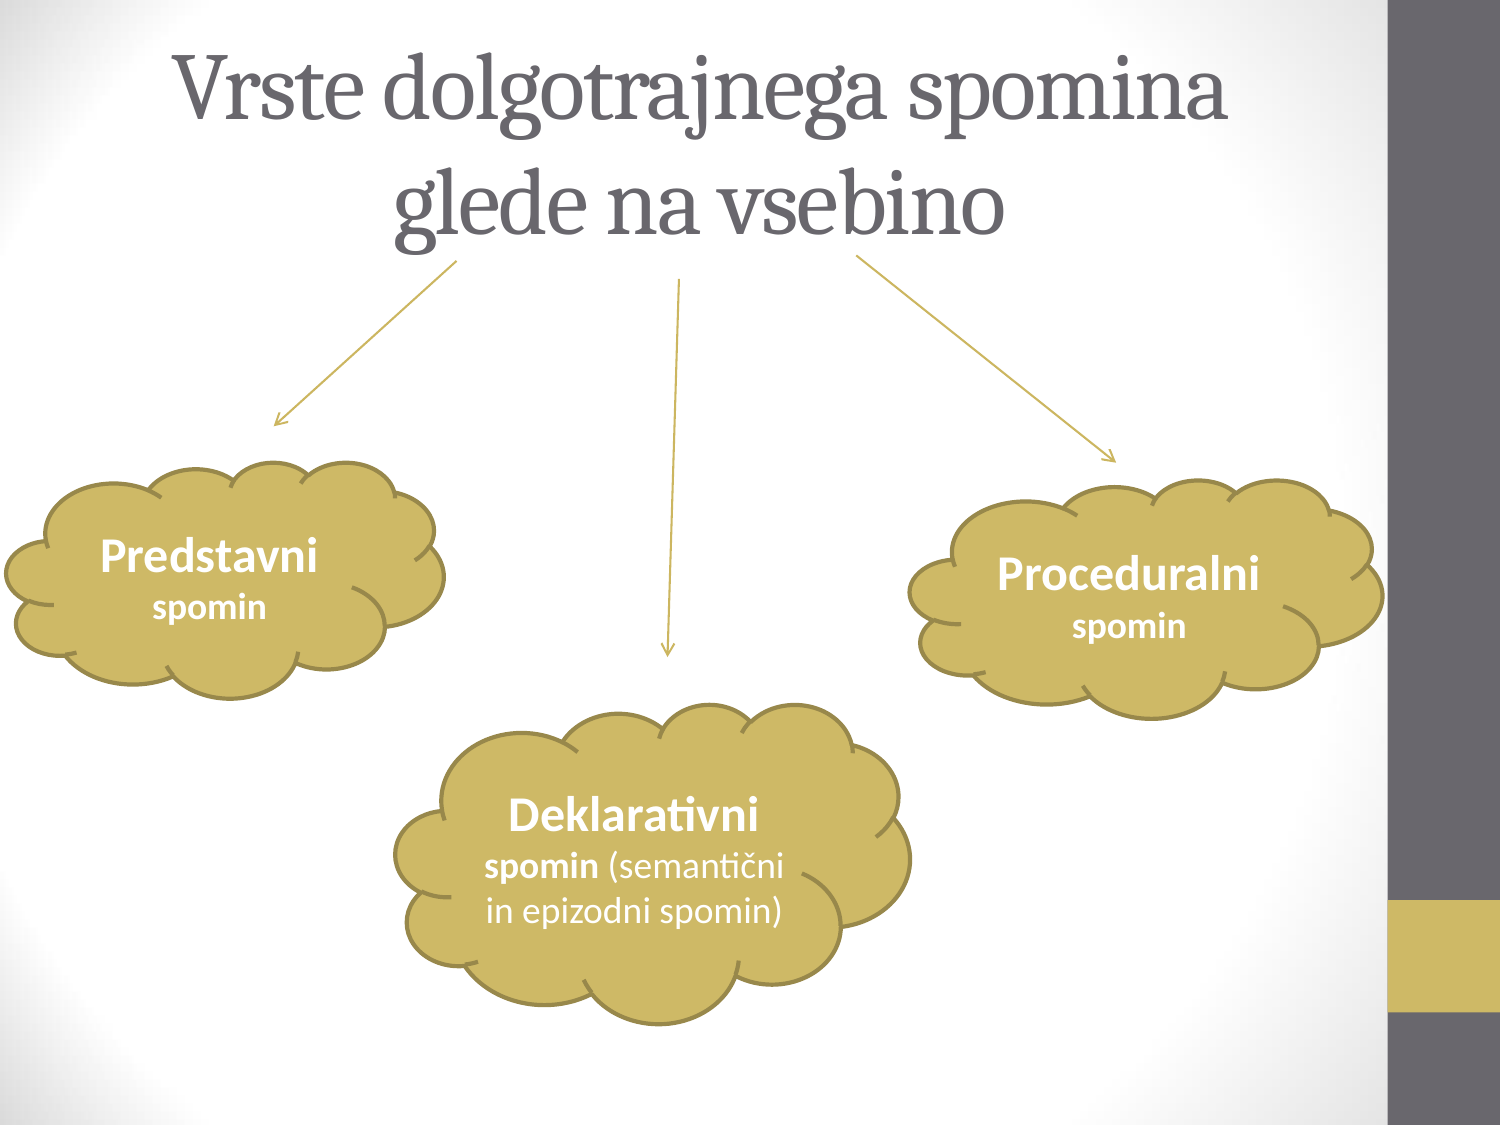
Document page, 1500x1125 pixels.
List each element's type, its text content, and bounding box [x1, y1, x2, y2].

title Vrste dolgotrajnega spomina glede na vsebino [75, 45, 1325, 233]
picture [0, 0, 1387, 1125]
text_box Proceduralni spomin [909, 480, 1383, 719]
text_box Predstavni spomin [6, 462, 444, 699]
text_box Deklarativni spomin (semantični in epizodni spomin) [395, 704, 911, 1025]
